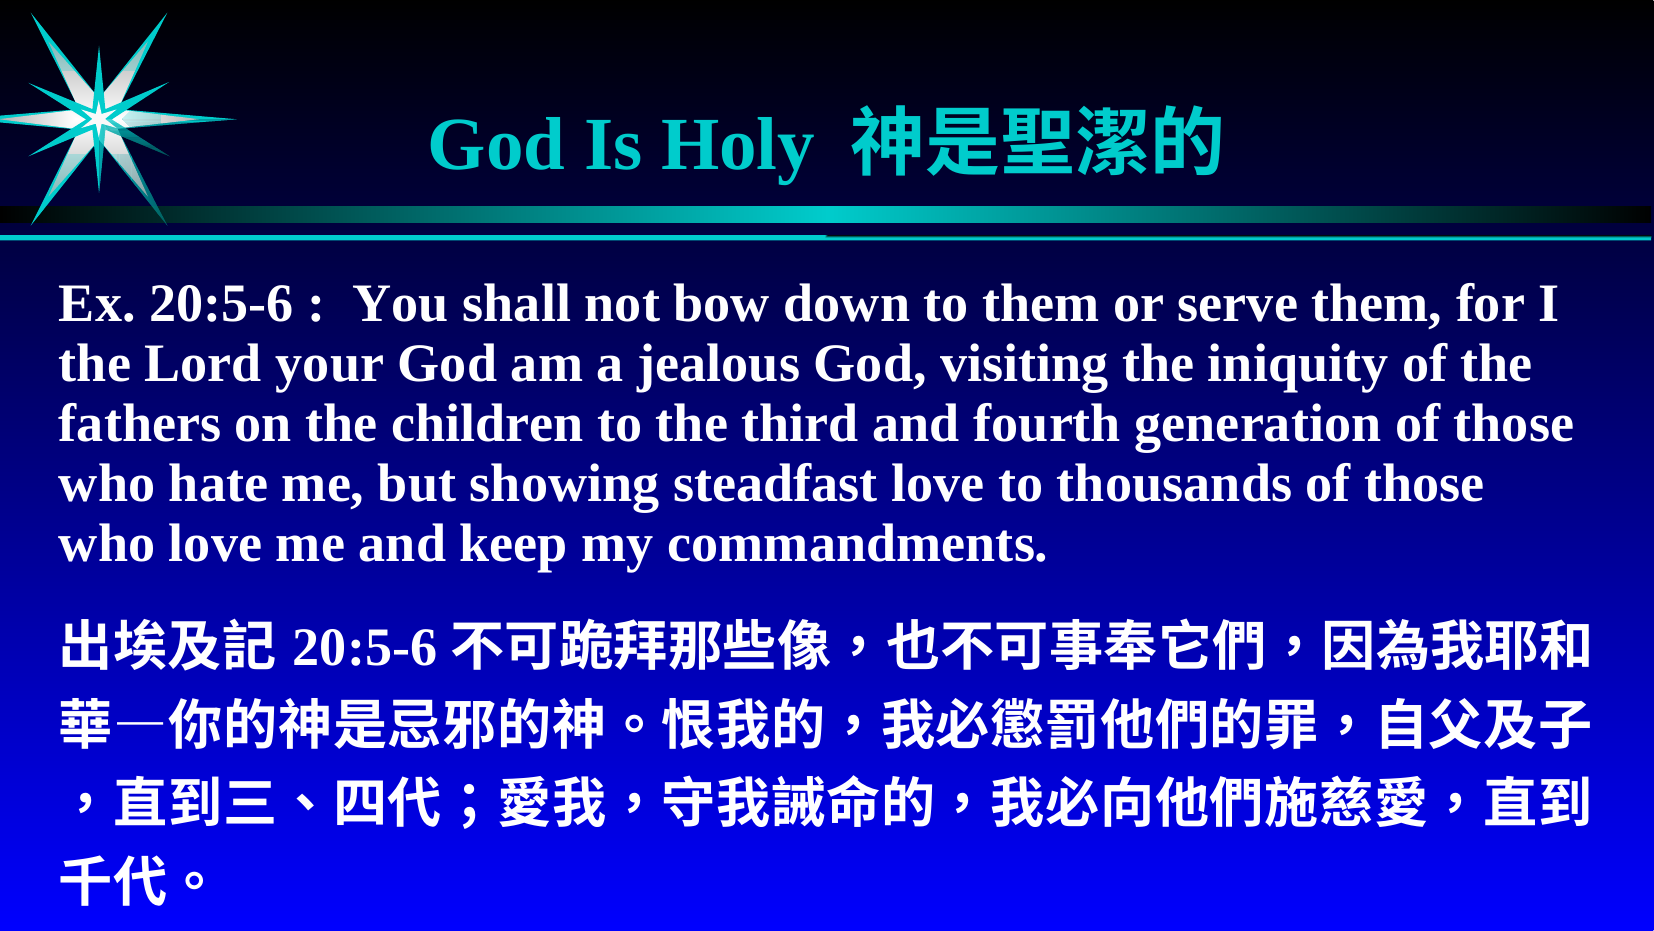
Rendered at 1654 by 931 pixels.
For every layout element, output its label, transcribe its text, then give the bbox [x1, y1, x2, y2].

text_box Ex. 20:5-6 : You shall not bow down to them or serve them, for I the Lord your God am a jealous God, visiting the iniquity of the fathers on the children to the third and fourth generation of those who hate me, but showing steadfast love to thousands of those who love me and keep my commandments. 出埃及記20:5-6不可跪拜那些像，也不可事奉它們，因為我耶和華—你的神是忌邪的神。恨我的，我必懲罰他們的罪，自父及子，直到三、四代；愛我，守我誡命的，我必向他們施慈愛，直到千代。 [44, 265, 1610, 931]
title God Is Holy 神是聖潔的 [124, 59, 1530, 215]
